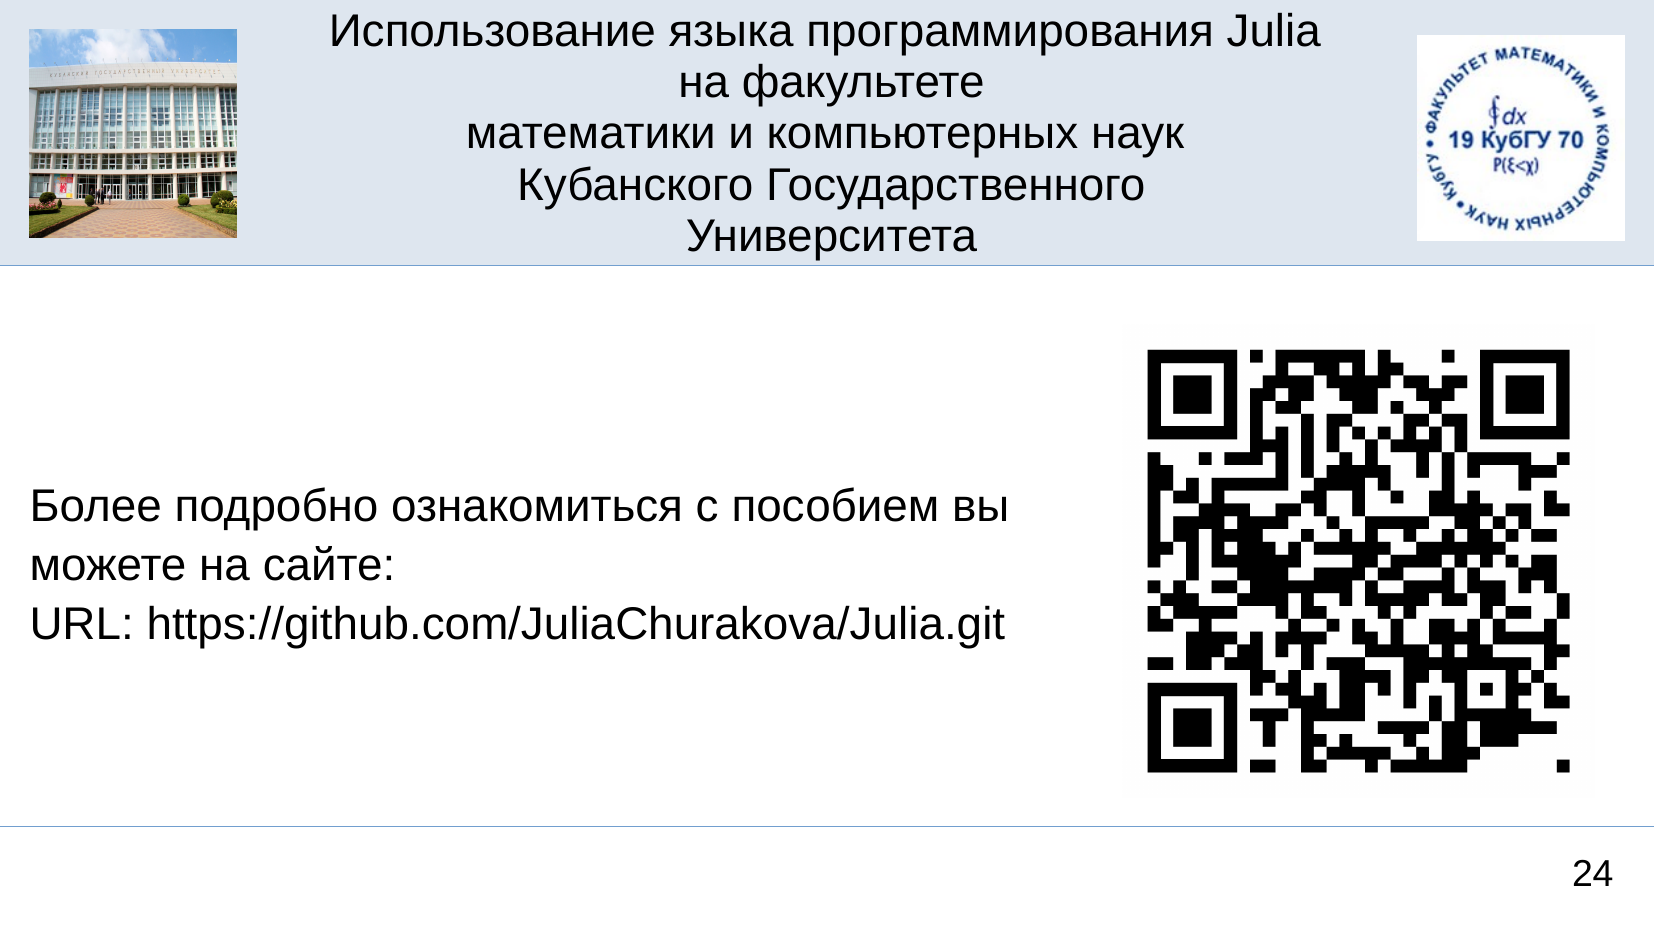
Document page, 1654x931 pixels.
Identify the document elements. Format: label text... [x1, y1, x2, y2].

picture [1122, 324, 1595, 798]
text_box <номер> [1557, 845, 1654, 916]
text_box [0, 0, 1654, 265]
title Использование языка программирования Julia на факультете математики и компьютерных наук Кубанского Государственного Университета [271, 4, 1393, 262]
picture [1417, 35, 1625, 241]
text_box Более подробно ознакомиться с пособием вы можете на сайте: URL: https://github.com/JuliaChurakova/Julia.git [29, 295, 1093, 827]
picture [29, 29, 237, 238]
